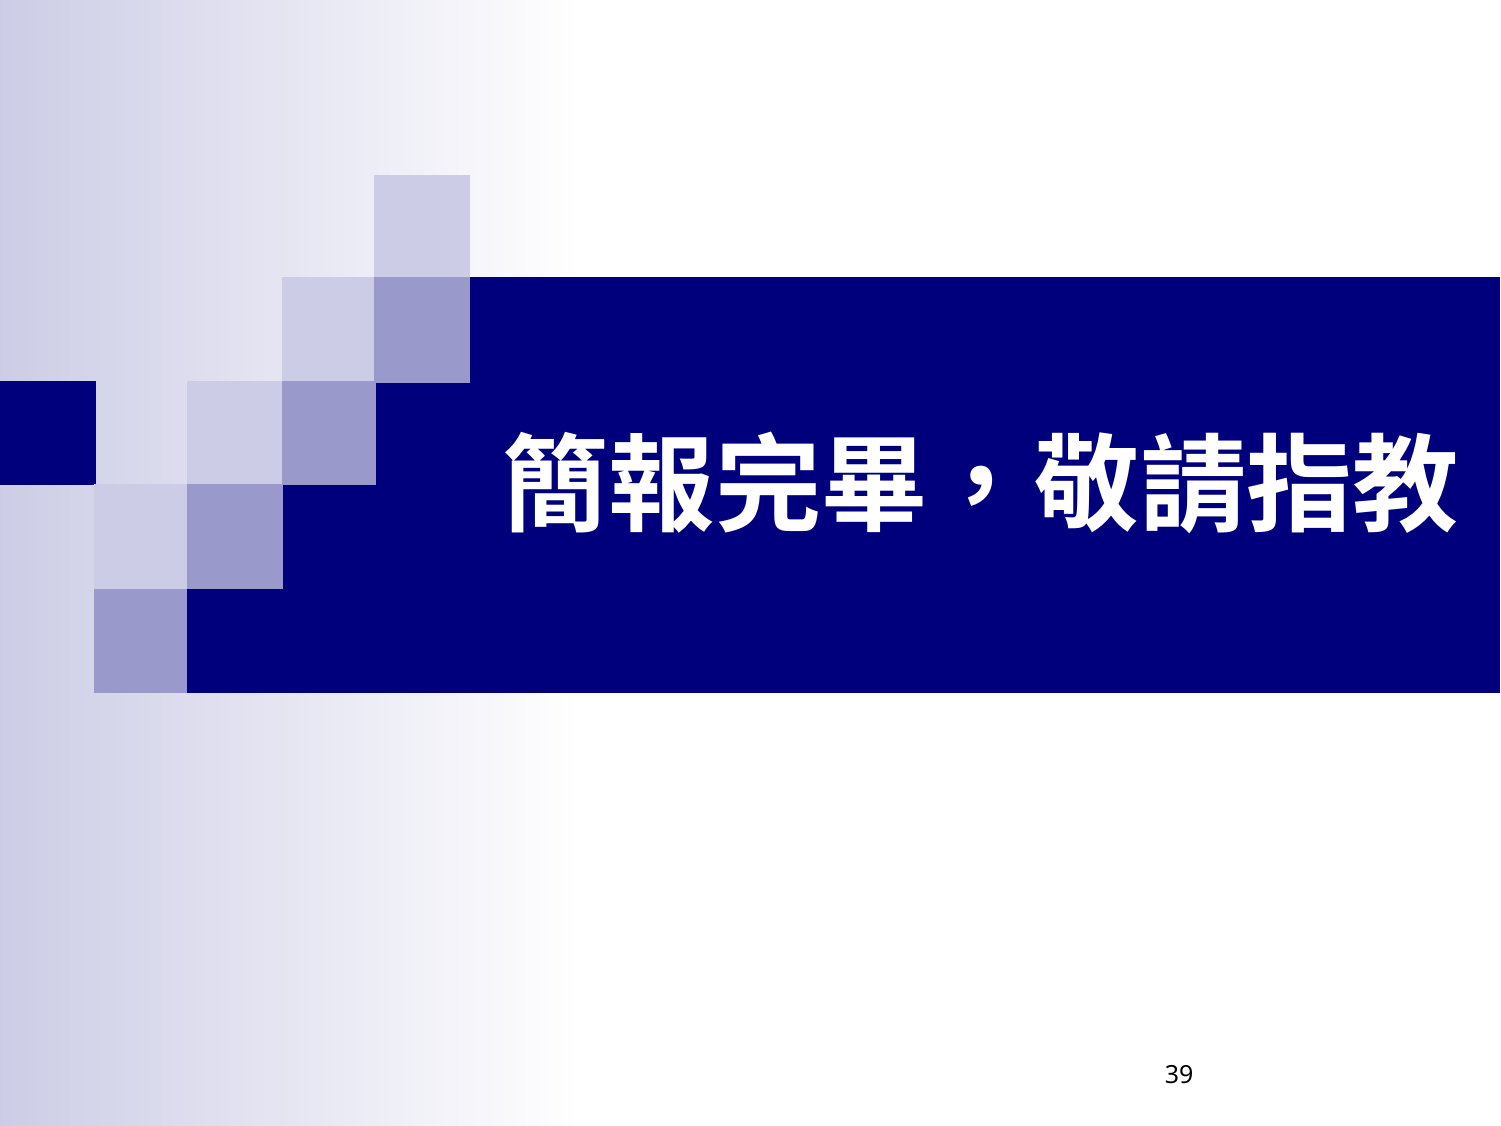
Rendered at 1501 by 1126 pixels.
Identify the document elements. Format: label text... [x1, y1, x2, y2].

title 簡報完畢，敬請指教 [487, 299, 1476, 663]
text_box [1149, 1025, 1501, 1101]
